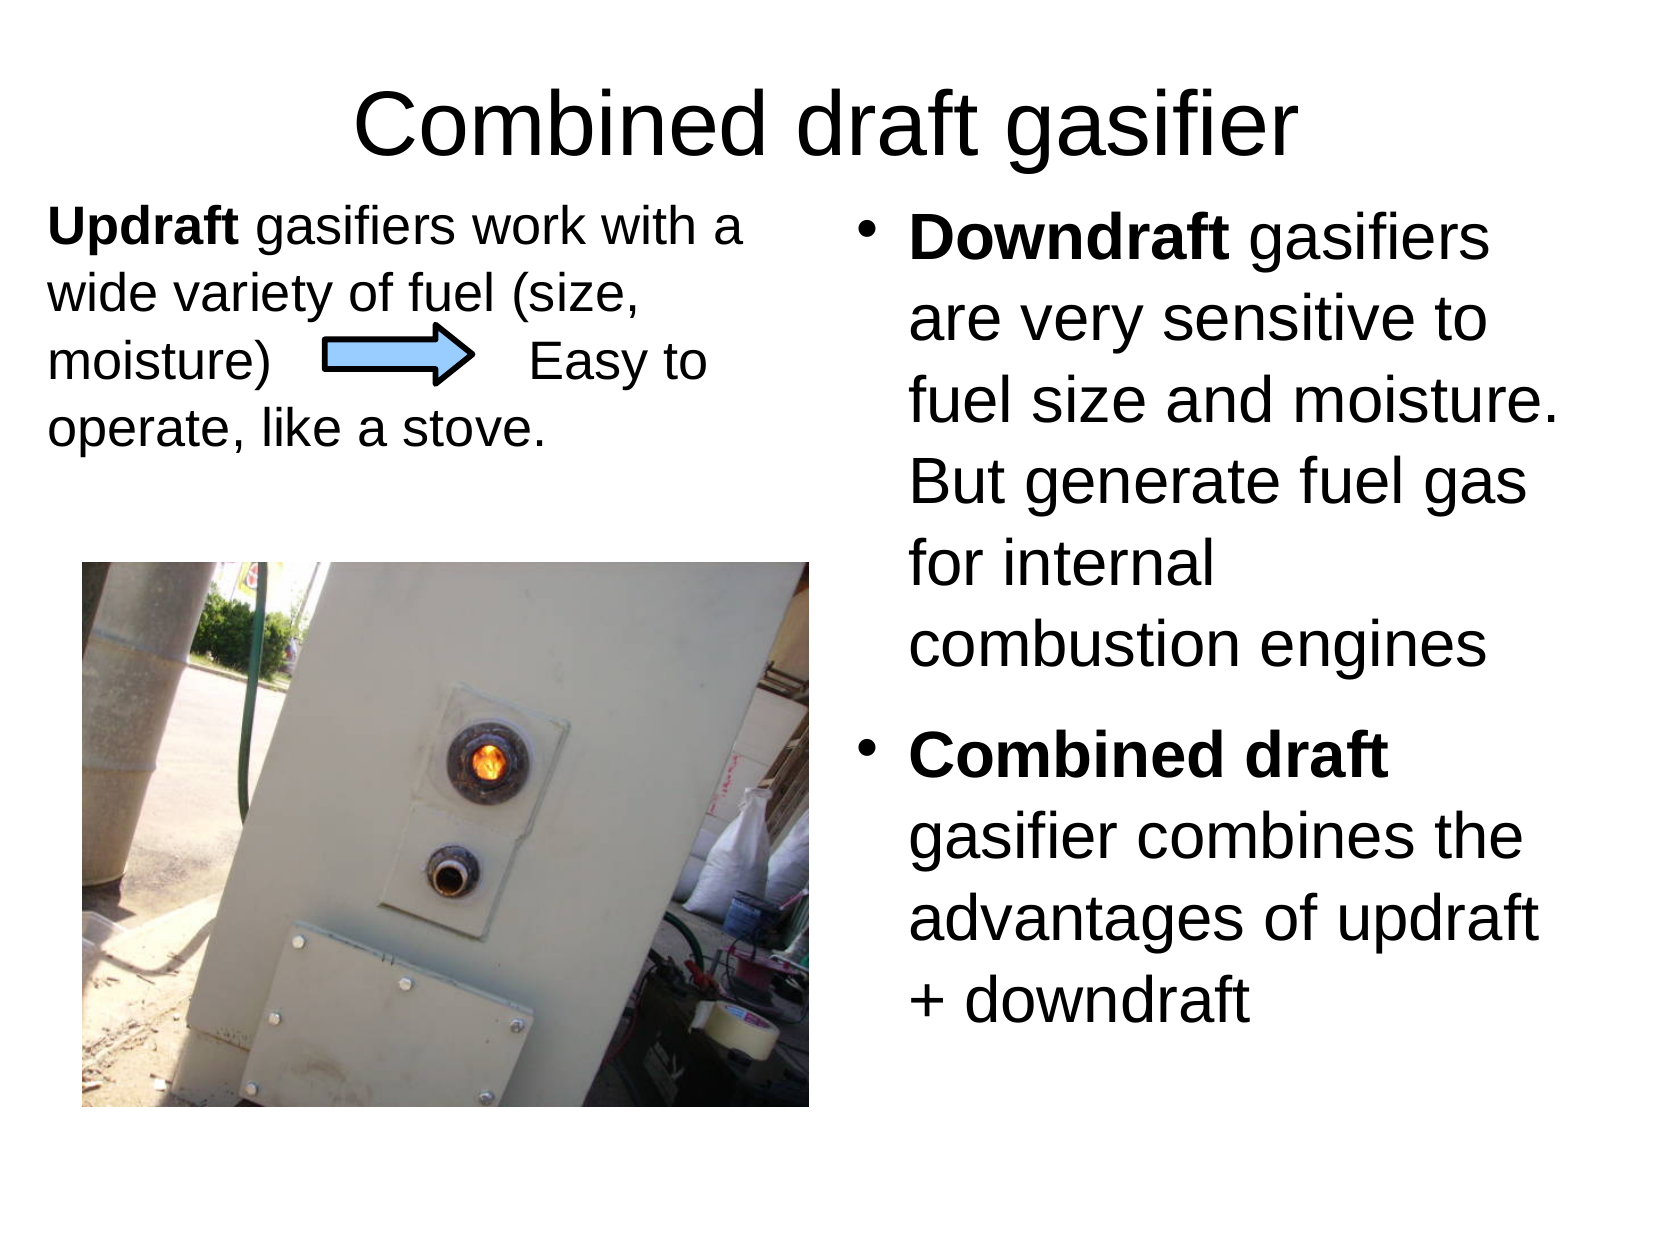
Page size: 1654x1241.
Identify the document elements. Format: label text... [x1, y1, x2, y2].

picture [82, 562, 809, 1108]
title Combined draft gasifier [82, 56, 1571, 178]
text_box Updraft gasifiers work with a wide variety of fuel (size, moisture) Easy to operate, like a stove. [29, 177, 768, 502]
list Downdraft gasifiers are very sensitive to fuel size and moisture. But generate fuel gas for internal combustion engines Combined draft gasifier combines the advantages of updraft + downdraft [838, 190, 1565, 1123]
text_box [324, 324, 473, 384]
